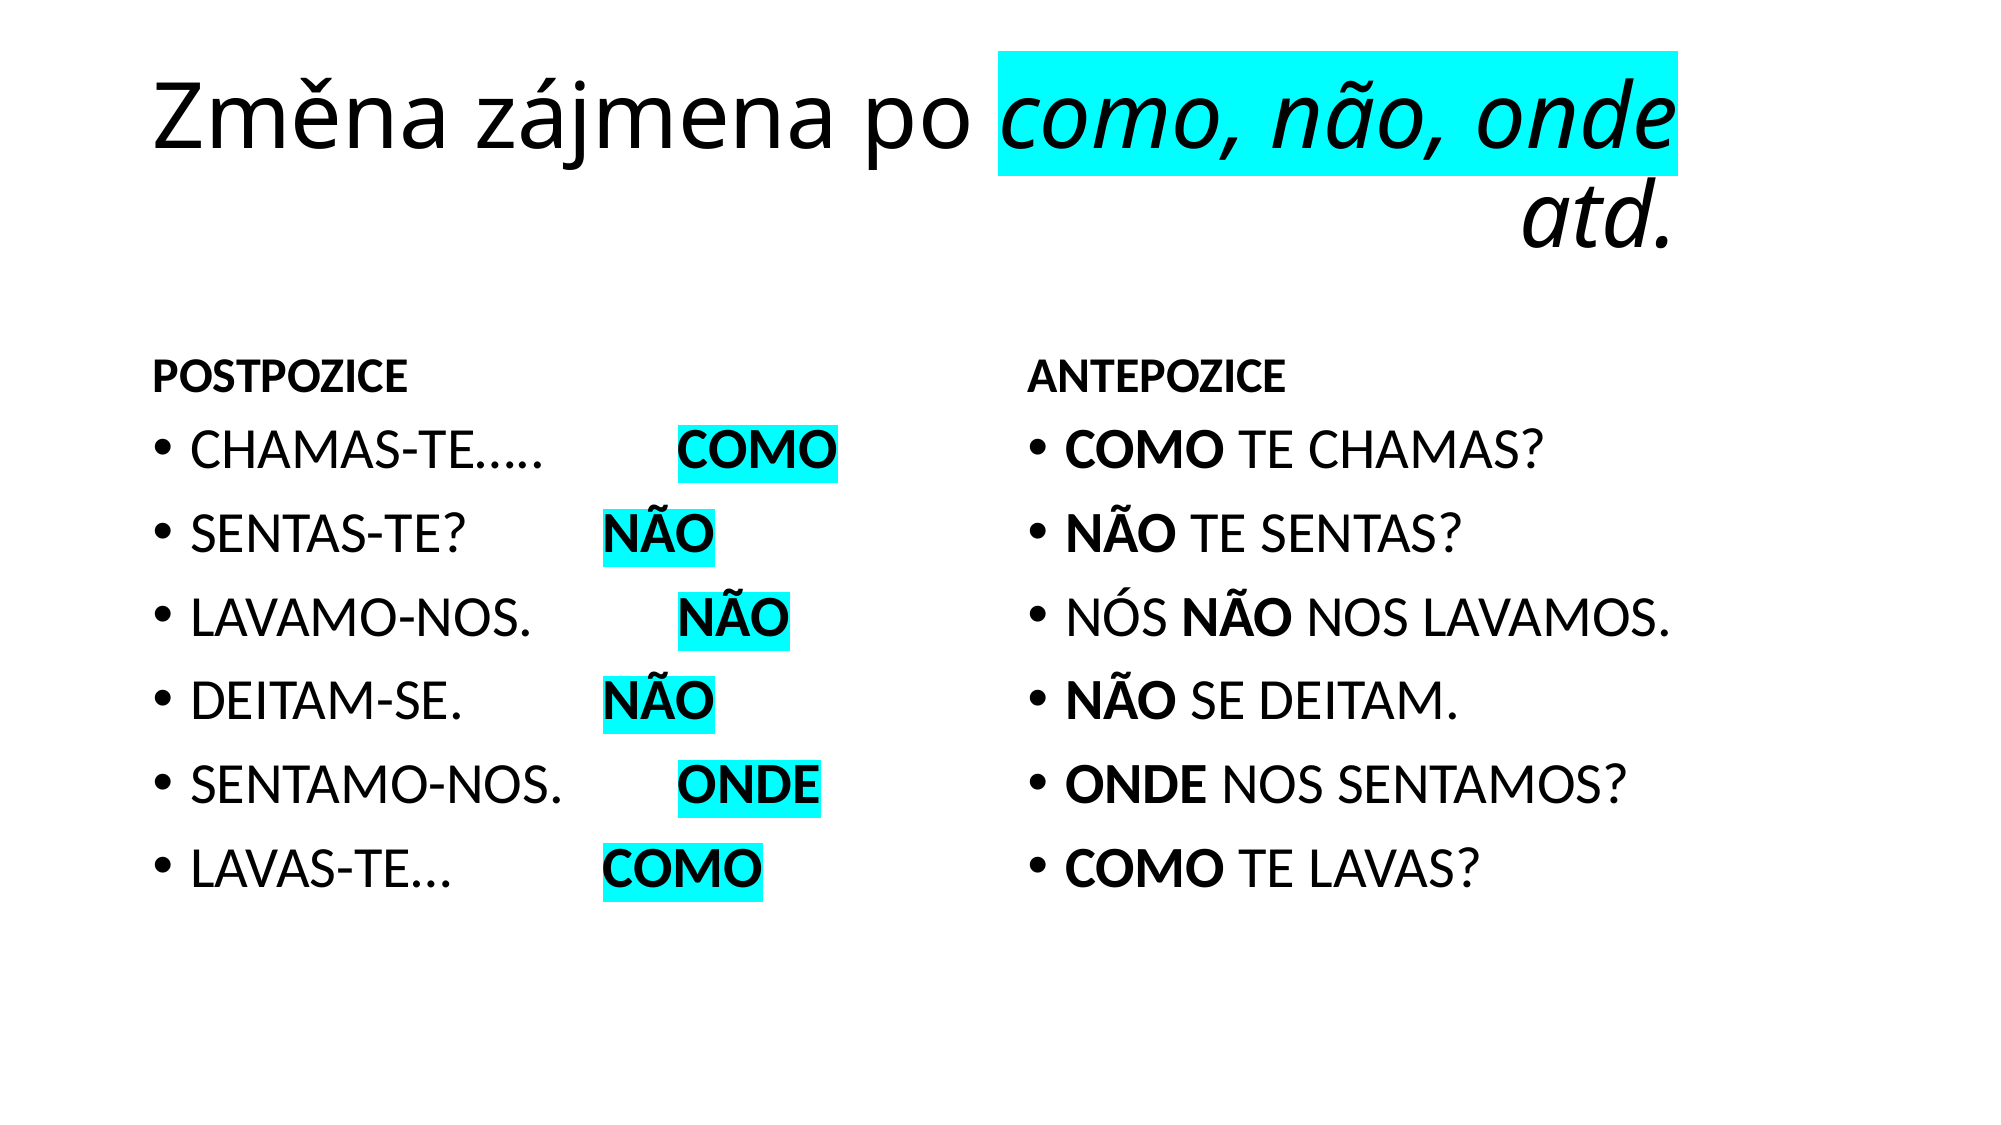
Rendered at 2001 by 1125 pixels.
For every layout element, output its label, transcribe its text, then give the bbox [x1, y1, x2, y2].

list COMO TE CHAMAS? NÃO TE SENTAS? NÓS NÃO NOS LAVAMOS. NÃO SE DEITAM. ONDE NOS SENTAMOS? COMO TE LAVAS? [1012, 410, 1863, 1016]
title Změna zájmena po como, não, onde atd. [137, 59, 1863, 278]
list ANTEPOZICE [1012, 275, 1863, 410]
list CHAMAS-TE….. COMO SENTAS-TE? NÃO LAVAMO-NOS. NÃO DEITAM-SE. NÃO SENTAMO-NOS. ONDE LAVAS-TE… COMO [137, 410, 984, 1016]
list POSTPOZICE [137, 275, 984, 410]
